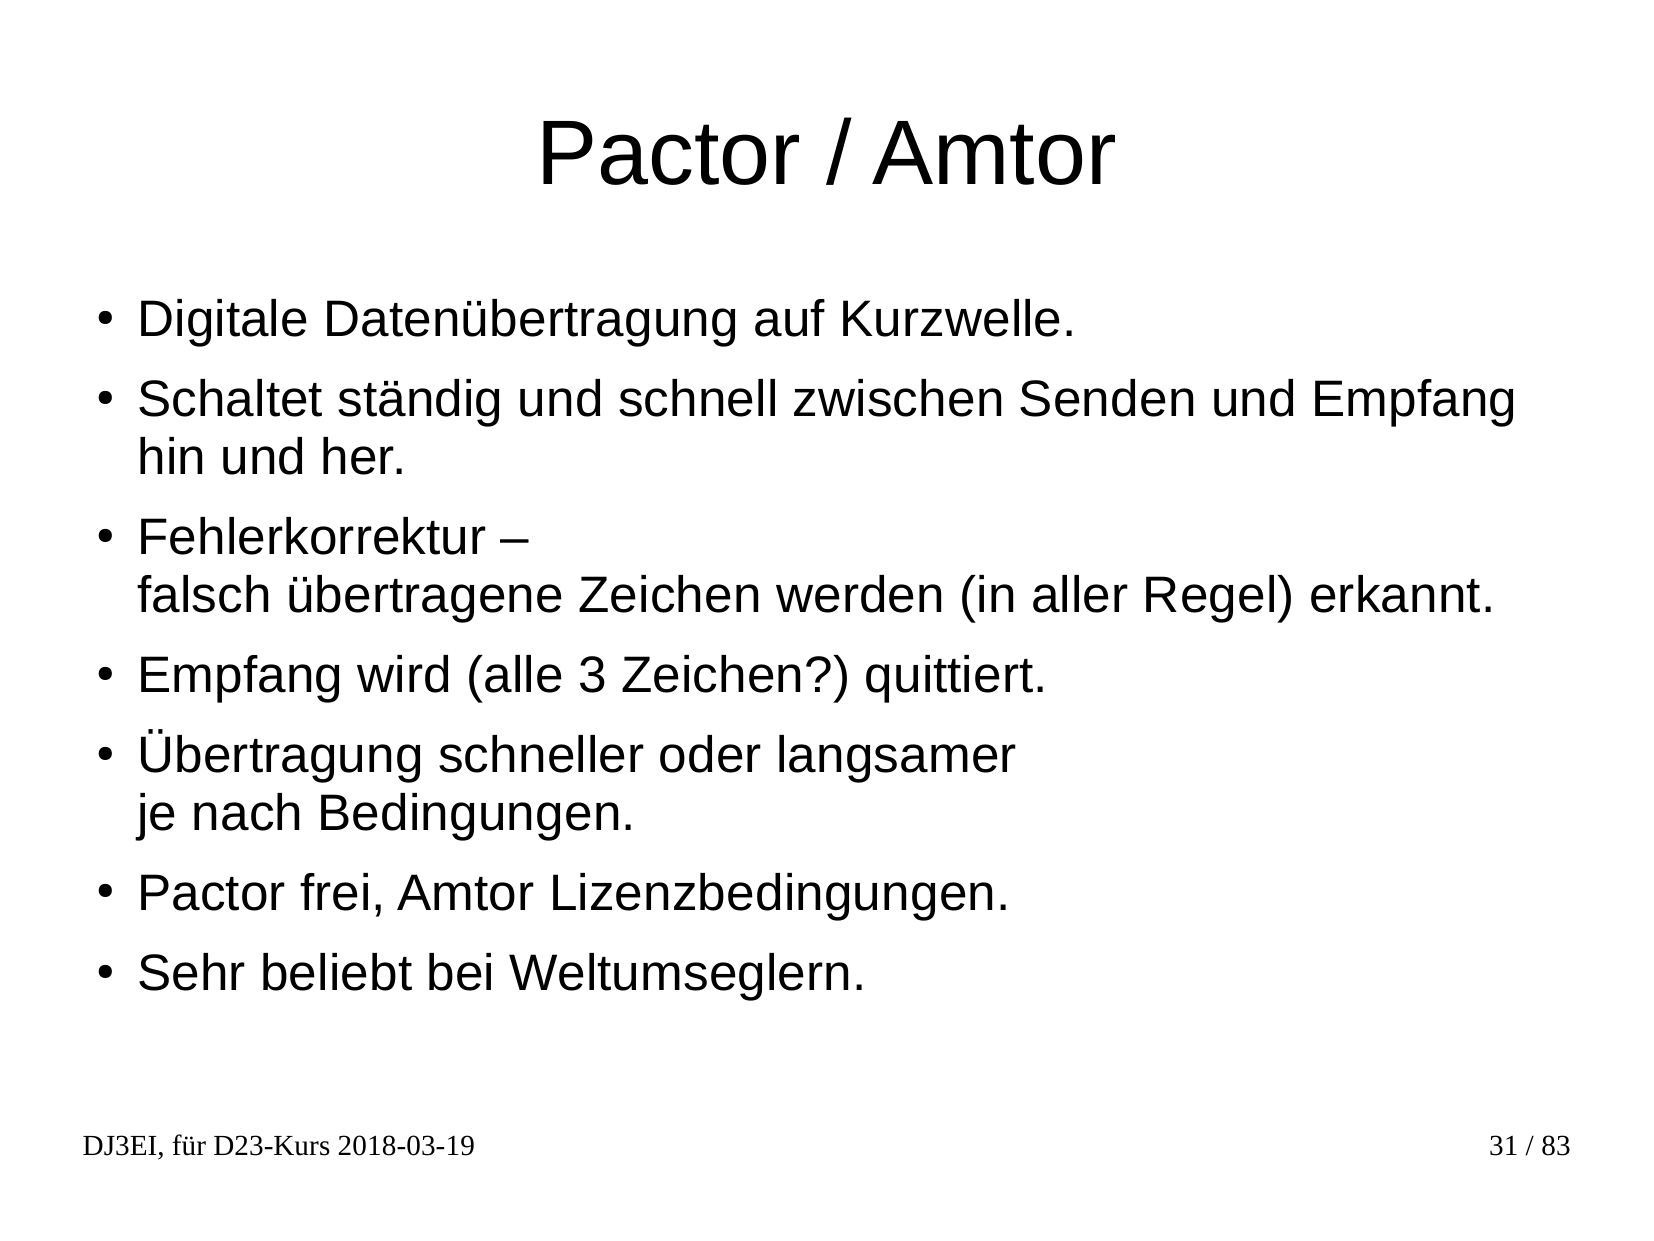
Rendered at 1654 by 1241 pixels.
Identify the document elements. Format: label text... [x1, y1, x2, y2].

list Digitale Datenübertragung auf Kurzwelle. Schaltet ständig und schnell zwischen Senden und Empfang hin und her. Fehlerkorrektur – falsch übertragene Zeichen werden (in aller Regel) erkannt. Empfang wird (alle 3 Zeichen?) quittiert. Übertragung schneller oder langsamer je nach Bedingungen. Pactor frei, Amtor Lizenzbedingungen. Sehr beliebt bei Weltumseglern. [82, 290, 1571, 1010]
title Pactor / Amtor [82, 49, 1571, 257]
